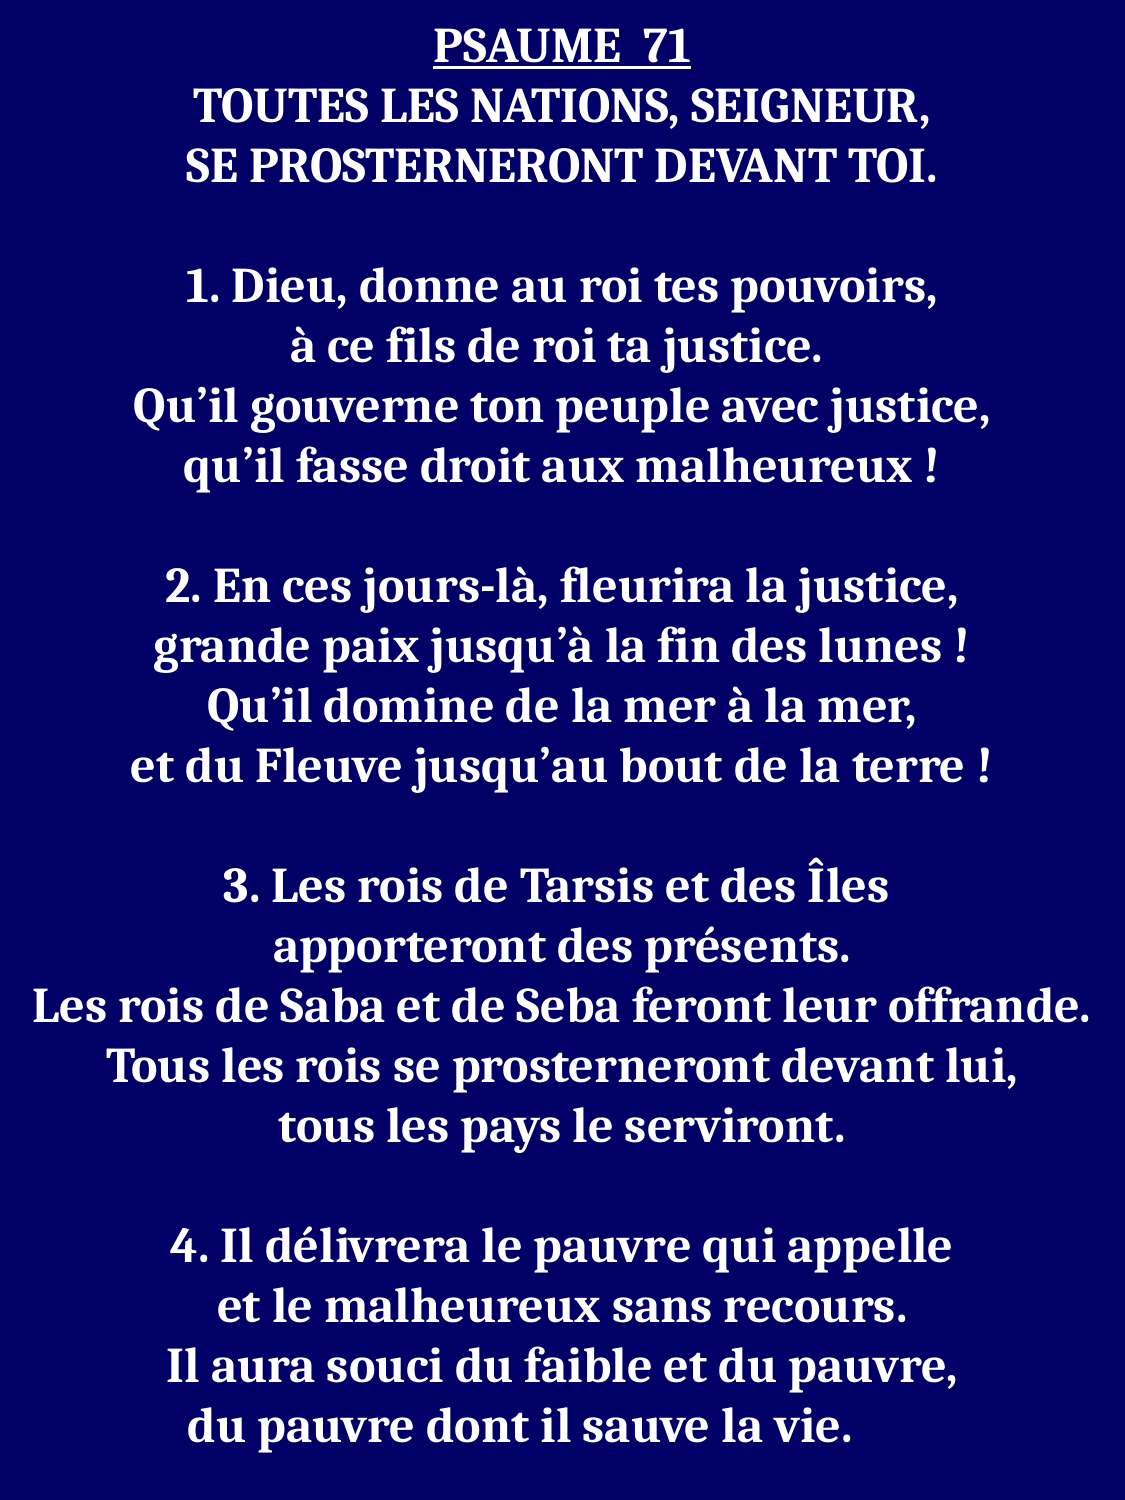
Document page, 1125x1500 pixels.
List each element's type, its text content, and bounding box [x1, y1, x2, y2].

text_box PSAUME 71 TOUTES LES NATIONS, SEIGNEUR, SE PROSTERNERONT DEVANT TOI. 1. Dieu, donne au roi tes pouvoirs, à ce fils de roi ta justice. Qu’il gouverne ton peuple avec justice, qu’il fasse droit aux malheureux ! 2. En ces jours-là, fleurira la justice, grande paix jusqu’à la fin des lunes ! Qu’il domine de la mer à la mer, et du Fleuve jusqu’au bout de la terre ! 3. Les rois de Tarsis et des Îles apporteront des présents. Les rois de Saba et de Seba feront leur offrande. Tous les rois se prosterneront devant lui, tous les pays le serviront. 4. Il délivrera le pauvre qui appelle et le malheureux sans recours. Il aura souci du faible et du pauvre, du pauvre dont il sauve la vie. [0, 47, 1125, 1418]
